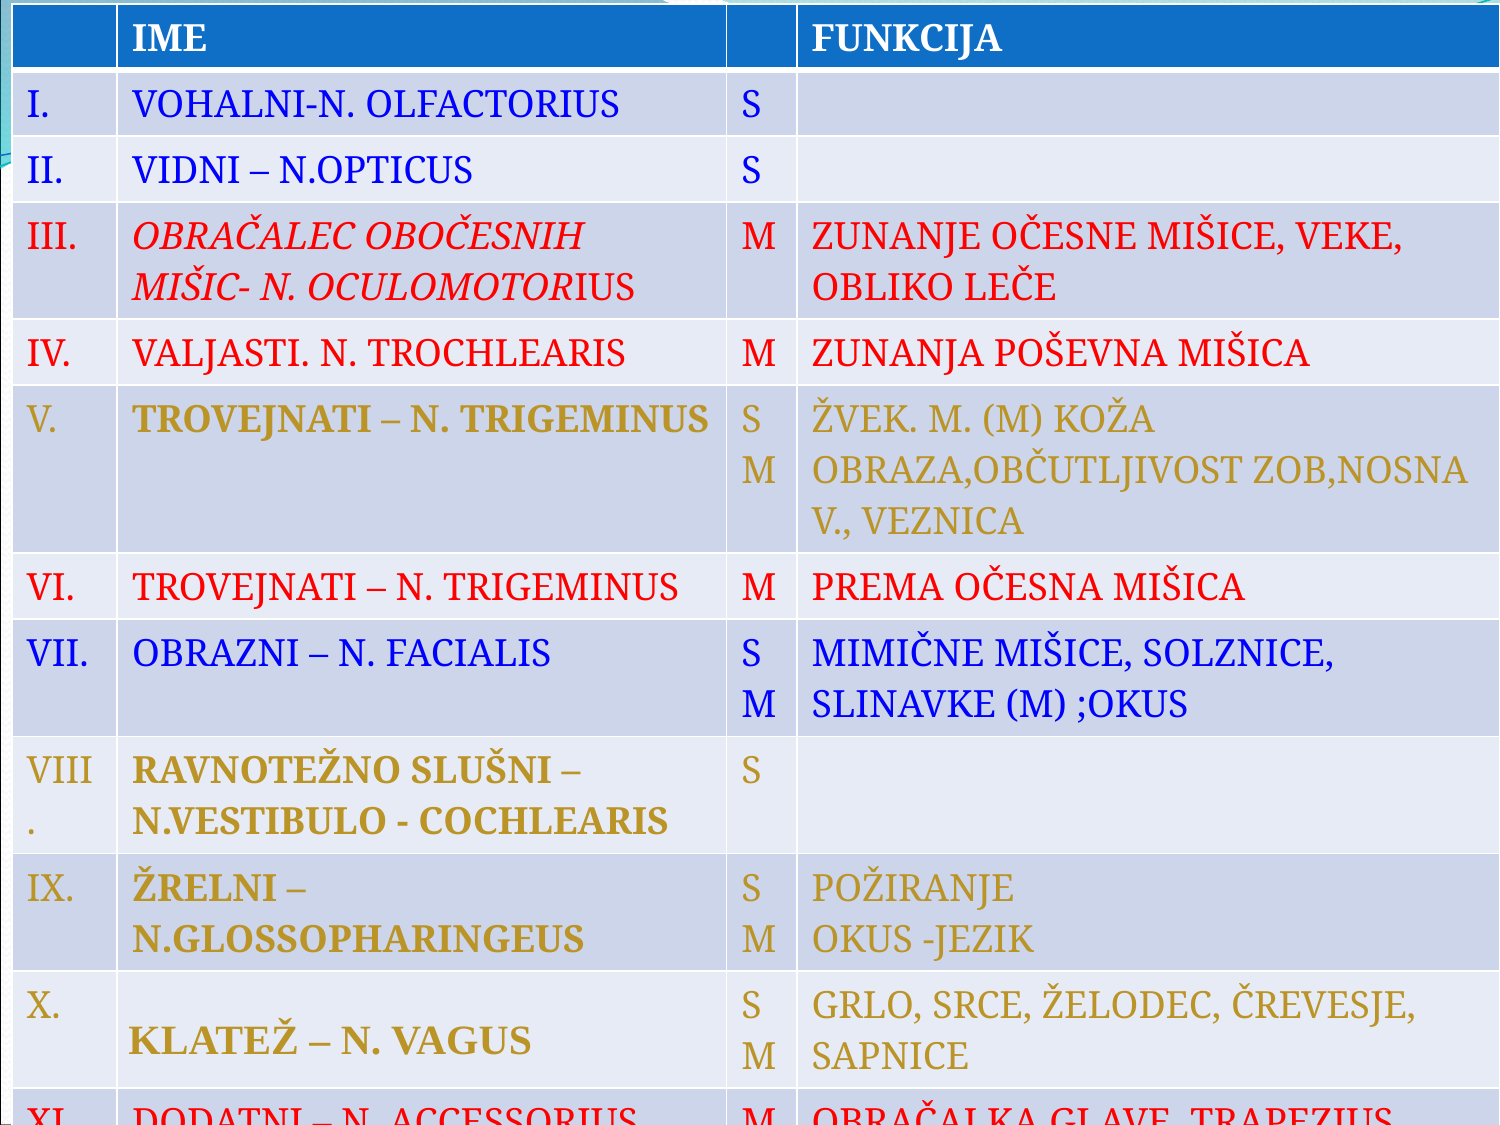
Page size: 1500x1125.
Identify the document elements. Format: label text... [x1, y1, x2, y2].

table_cell ŽVEK. M. (M) KOŽA OBRAZA,OBČUTLJIVOST ZOB,NOSNA V., VEZNICA [798, 386, 1499, 552]
table_cell SM [727, 854, 796, 970]
table_cell VII. [13, 620, 116, 736]
table_cell M [727, 1089, 796, 1125]
table_cell VIDNI – N.OPTICUS [118, 137, 726, 201]
table_cell III. [13, 203, 116, 318]
table_cell RAVNOTEŽNO SLUŠNI – N.VESTIBULO - COCHLEARIS [118, 737, 726, 853]
table_cell VOHALNI-N. OLFACTORIUS [118, 73, 726, 135]
table_cell ŽRELNI – N.GLOSSOPHARINGEUS [118, 854, 726, 970]
table_cell VALJASTI. N. TROCHLEARIS [118, 320, 726, 384]
table_cell [798, 737, 1499, 853]
table_cell [798, 137, 1499, 201]
table_cell ZUNANJA POŠEVNA MIŠICA [798, 320, 1499, 384]
table_header IME [118, 5, 726, 67]
table_header FUNKCIJA [798, 5, 1499, 67]
table_cell GRLO, SRCE, ŽELODEC, ČREVESJE, SAPNICE [798, 972, 1499, 1087]
table_cell V. [13, 386, 116, 552]
table_cell [798, 73, 1499, 135]
table_cell OBRAZNI – N. FACIALIS [118, 620, 726, 736]
table_cell S [727, 737, 796, 853]
table_cell S [727, 137, 796, 201]
table_cell M [748, 1112, 753, 1125]
table_cell ZUNANJE OČESNE MIŠICE, VEKE, OBLIKO LEČE [798, 203, 1499, 318]
table_cell M [727, 320, 796, 384]
table_cell II. [13, 137, 116, 201]
table_cell I. [13, 73, 116, 135]
table_cell M [763, 1111, 768, 1125]
table_cell TROVEJNATI – N. TRIGEMINUS [118, 554, 726, 618]
table_cell M [727, 554, 796, 618]
table_cell IV. [13, 320, 116, 384]
table_cell VIII. [13, 737, 116, 853]
table_cell VI. [13, 554, 116, 618]
table_cell SM [727, 972, 796, 1087]
table_cell X. [13, 972, 116, 1087]
table_cell XI. [13, 1089, 116, 1125]
table_cell S [727, 73, 796, 135]
table_cell MIMIČNE MIŠICE, SOLZNICE, SLINAVKE (M) ;OKUS [798, 620, 1499, 736]
picture [0, 164, 11, 1125]
table_cell DODATNI – N. ACCESSORIUS [118, 1089, 726, 1125]
table_cell TROVEJNATI – N. TRIGEMINUS [118, 386, 726, 552]
table_cell M [727, 203, 796, 318]
table_header [13, 5, 116, 67]
table_cell POŽIRANJE OKUS -JEZIK [798, 854, 1499, 970]
table_cell OBRAČALKA GLAVE, TRAPEZIUS [798, 1089, 1499, 1125]
table_cell PREMA OČESNA MIŠICA [798, 554, 1499, 618]
table_cell SM [727, 386, 796, 552]
table_cell SM [727, 620, 796, 736]
table_cell IX. [13, 854, 116, 970]
table_cell OBRAČALEC OBOČESNIH MIŠIC- N. OCULOMOTORIUS [118, 203, 726, 318]
picture [0, 0, 1482, 132]
table_cell KLATEŽ – N. VAGUS [118, 972, 726, 1087]
table_header [727, 5, 796, 67]
